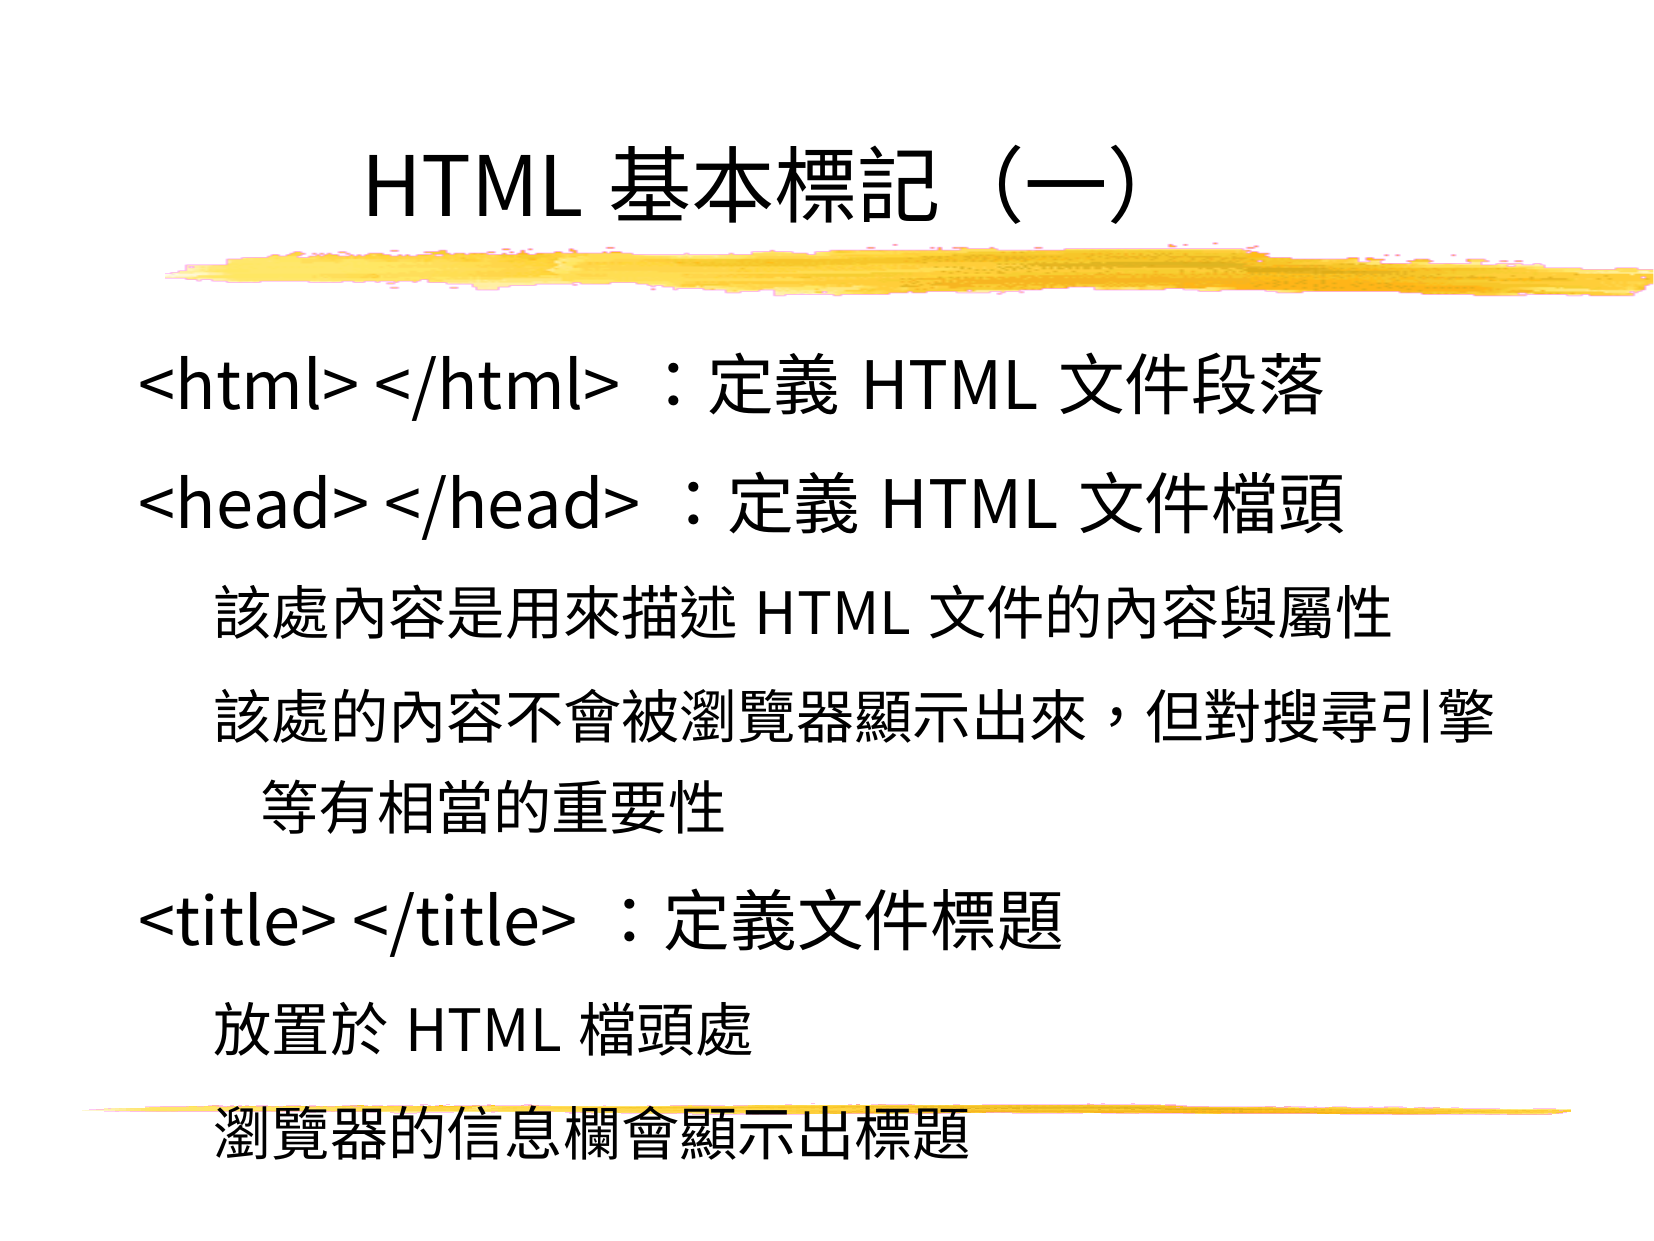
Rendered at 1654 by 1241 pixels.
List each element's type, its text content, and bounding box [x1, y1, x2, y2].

picture [366, 1112, 377, 1117]
title HTML基本標記（一） [73, 41, 1479, 249]
picture [232, 1109, 244, 1117]
picture [922, 1112, 933, 1116]
picture [688, 1112, 705, 1116]
picture [82, 1102, 1571, 1117]
picture [165, 237, 1654, 308]
picture [643, 1111, 658, 1117]
list <html> </html>：定義HTML文件段落 <head> </head>：定義HTML文件檔頭 該處內容是用來描述HTML文件的內容與屬性 該處的內容不會被瀏覽器顯示出來，但對搜尋引擎等有相當的重要性 <title> </title>：定義文件標題 放置於HTML檔頭處 瀏覽器的信息欄會顯示出標題 [124, 316, 1530, 1061]
picture [341, 1112, 352, 1117]
